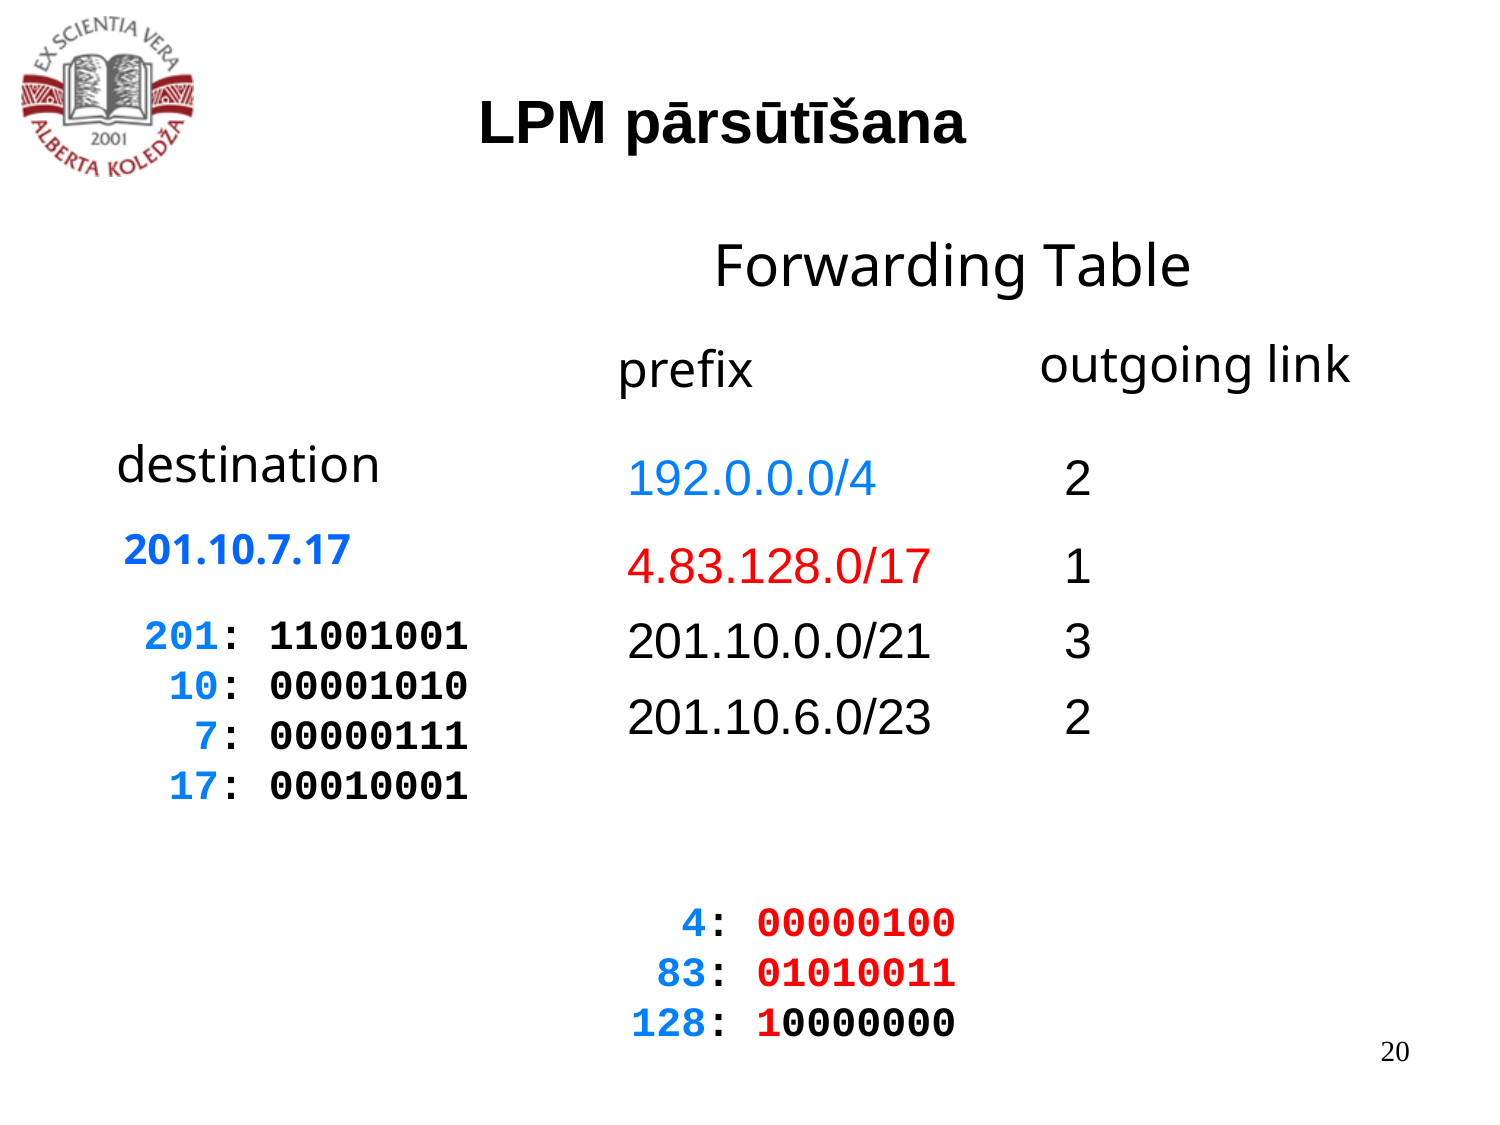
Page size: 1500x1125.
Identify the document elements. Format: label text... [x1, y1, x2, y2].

table_cell 201.10.6.0/23 [613, 677, 1050, 752]
table_header 2 [1050, 437, 1337, 526]
text_box outgoing link [1024, 324, 1366, 401]
title LPM pārsūtīšana [50, 62, 1374, 175]
table_cell 2 [1050, 677, 1337, 752]
picture [21, 16, 194, 177]
text_box destination [101, 424, 397, 501]
table_header 192.0.0.0/4 [613, 437, 1050, 526]
table_cell 1 [1050, 526, 1337, 601]
table_cell 201.10.0.0/21 [613, 601, 1050, 677]
text_box prefix [602, 329, 769, 405]
table_cell 4.83.128.0/17 [613, 526, 1050, 601]
text_box 4: 00000100 83: 01010011 128: 10000000 [612, 887, 976, 1053]
text_box 201: 11001001 10: 00001010 7: 00000111 17: 00010001 [125, 599, 488, 816]
text_box 201.10.7.17 [108, 515, 367, 581]
text_box Forwarding Table [699, 220, 1208, 307]
table_cell 3 [1050, 601, 1337, 677]
text_box <skaitlis> [1074, 1025, 1426, 1101]
